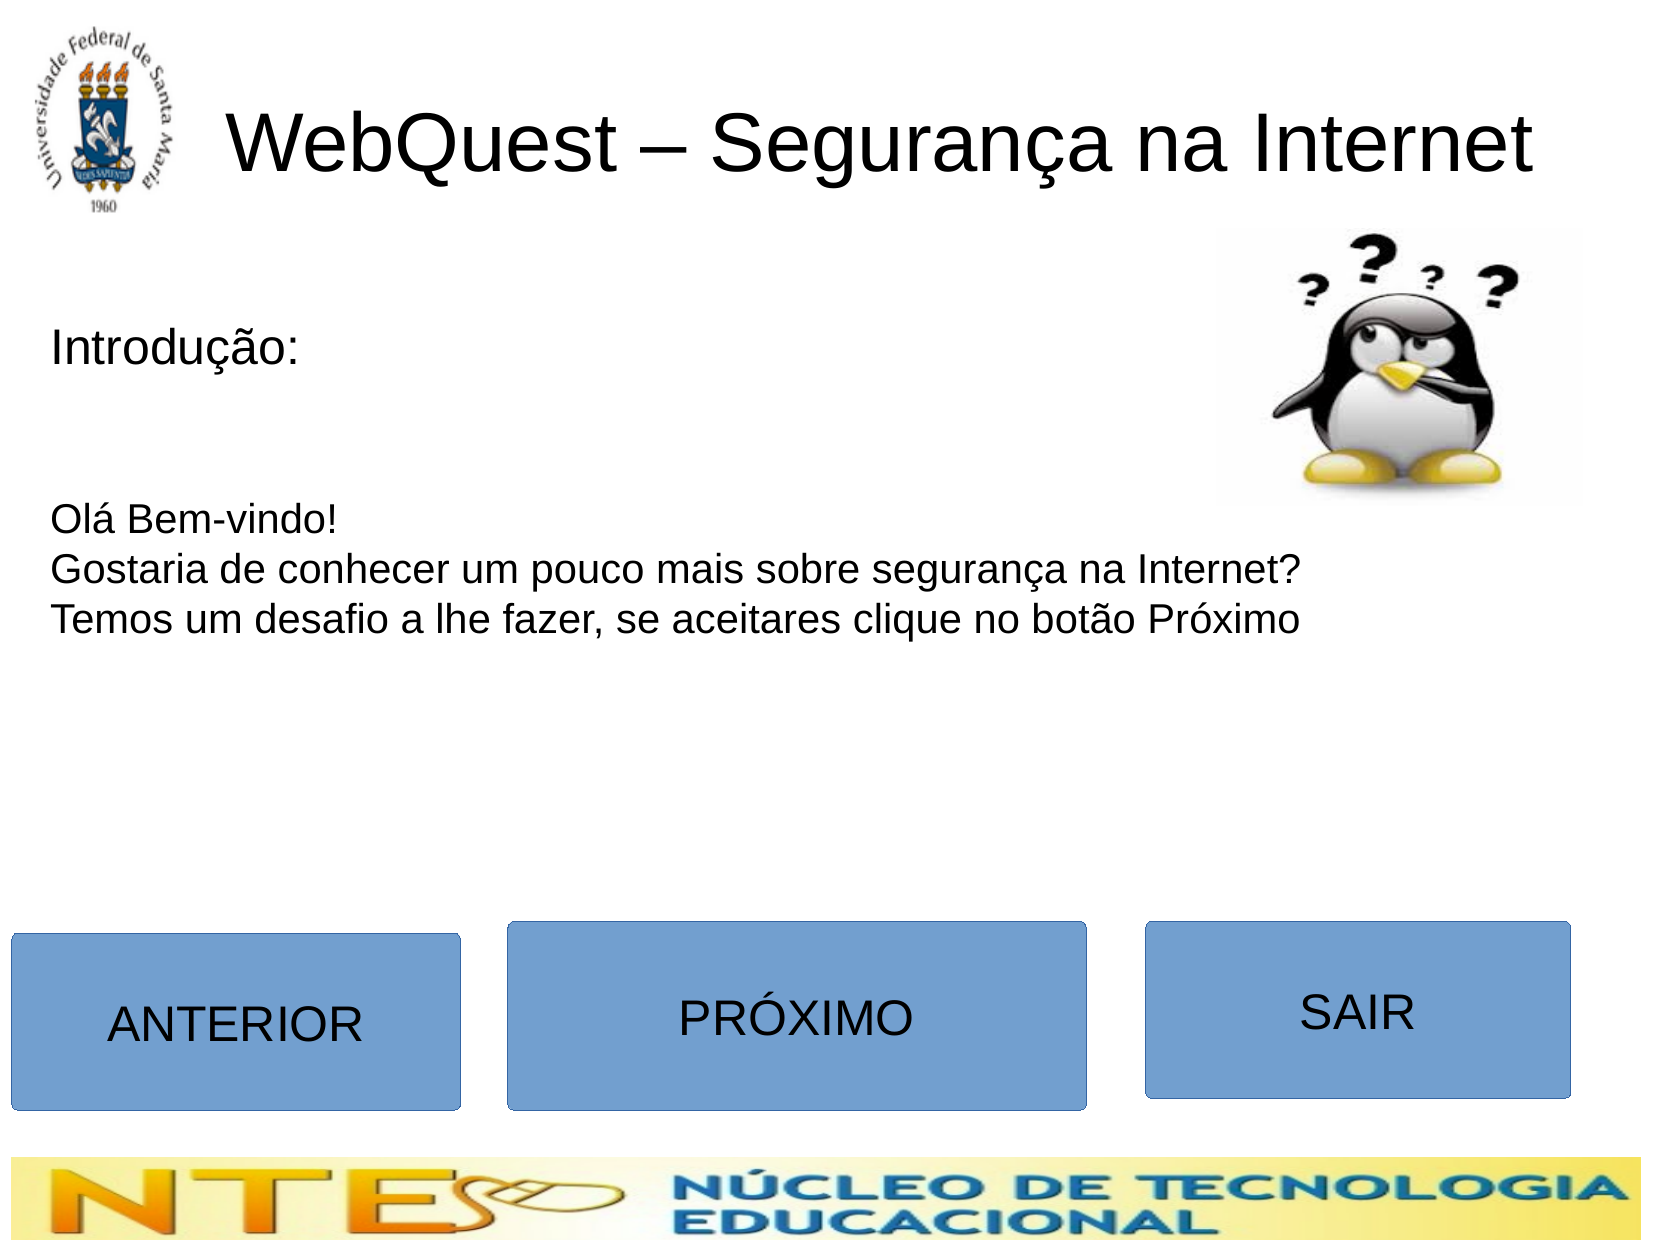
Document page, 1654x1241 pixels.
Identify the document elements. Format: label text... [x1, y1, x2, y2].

picture [11, 1157, 1641, 1240]
text_box SAIR [1145, 921, 1571, 1099]
text_box PRÓXIMO [507, 921, 1087, 1111]
picture [1216, 228, 1583, 506]
text_box Introdução: [35, 307, 414, 388]
text_box ANTERIOR [11, 933, 461, 1111]
text_box Olá Bem-vindo! Gostaria de conhecer um pouco mais sobre segurança na Internet? Temos um desafio a lhe fazer, se aceitares clique no botão Próximo [35, 484, 1595, 851]
text_box WebQuest – Segurança na Internet [189, 47, 1595, 229]
picture [16, 15, 189, 229]
